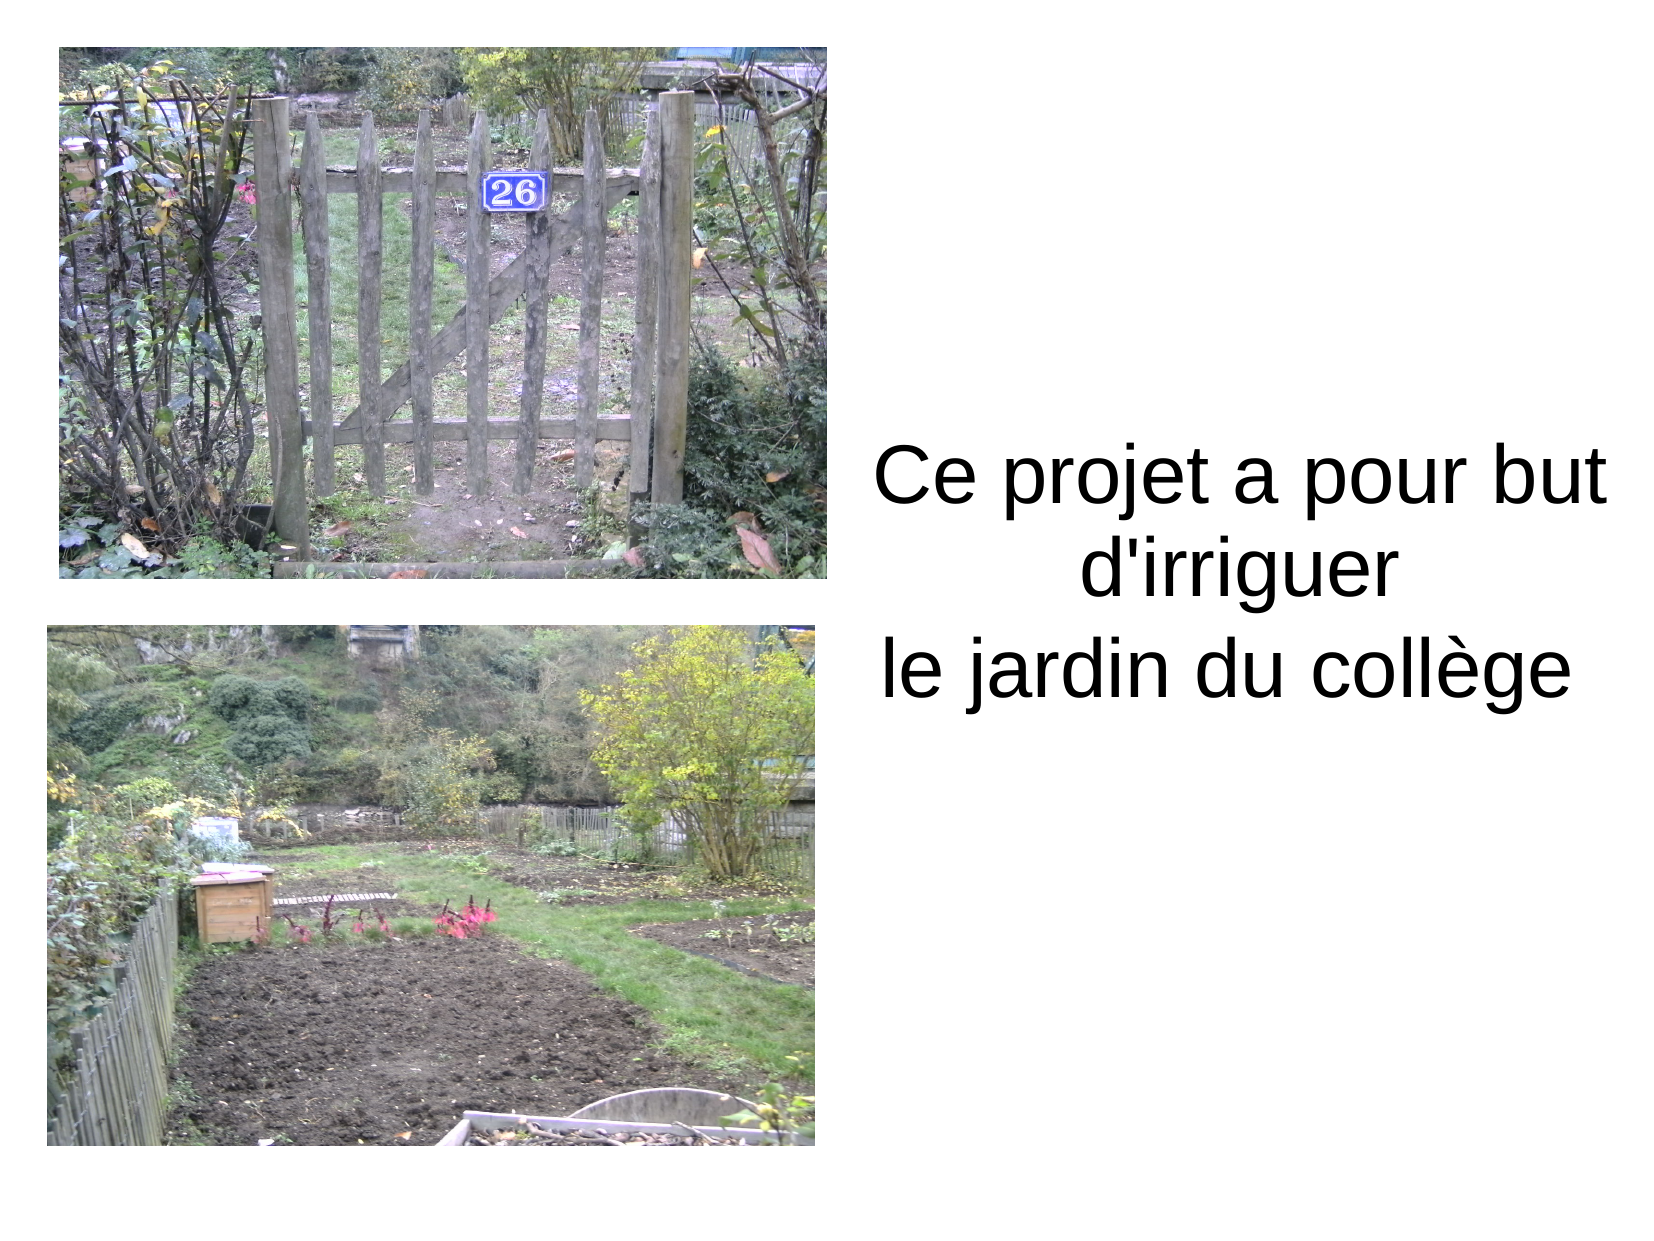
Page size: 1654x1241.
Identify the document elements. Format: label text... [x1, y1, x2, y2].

picture [47, 625, 815, 1146]
picture [59, 47, 827, 579]
title Ce projet a pour but d'irriguer le jardin du collège [814, 342, 1654, 804]
